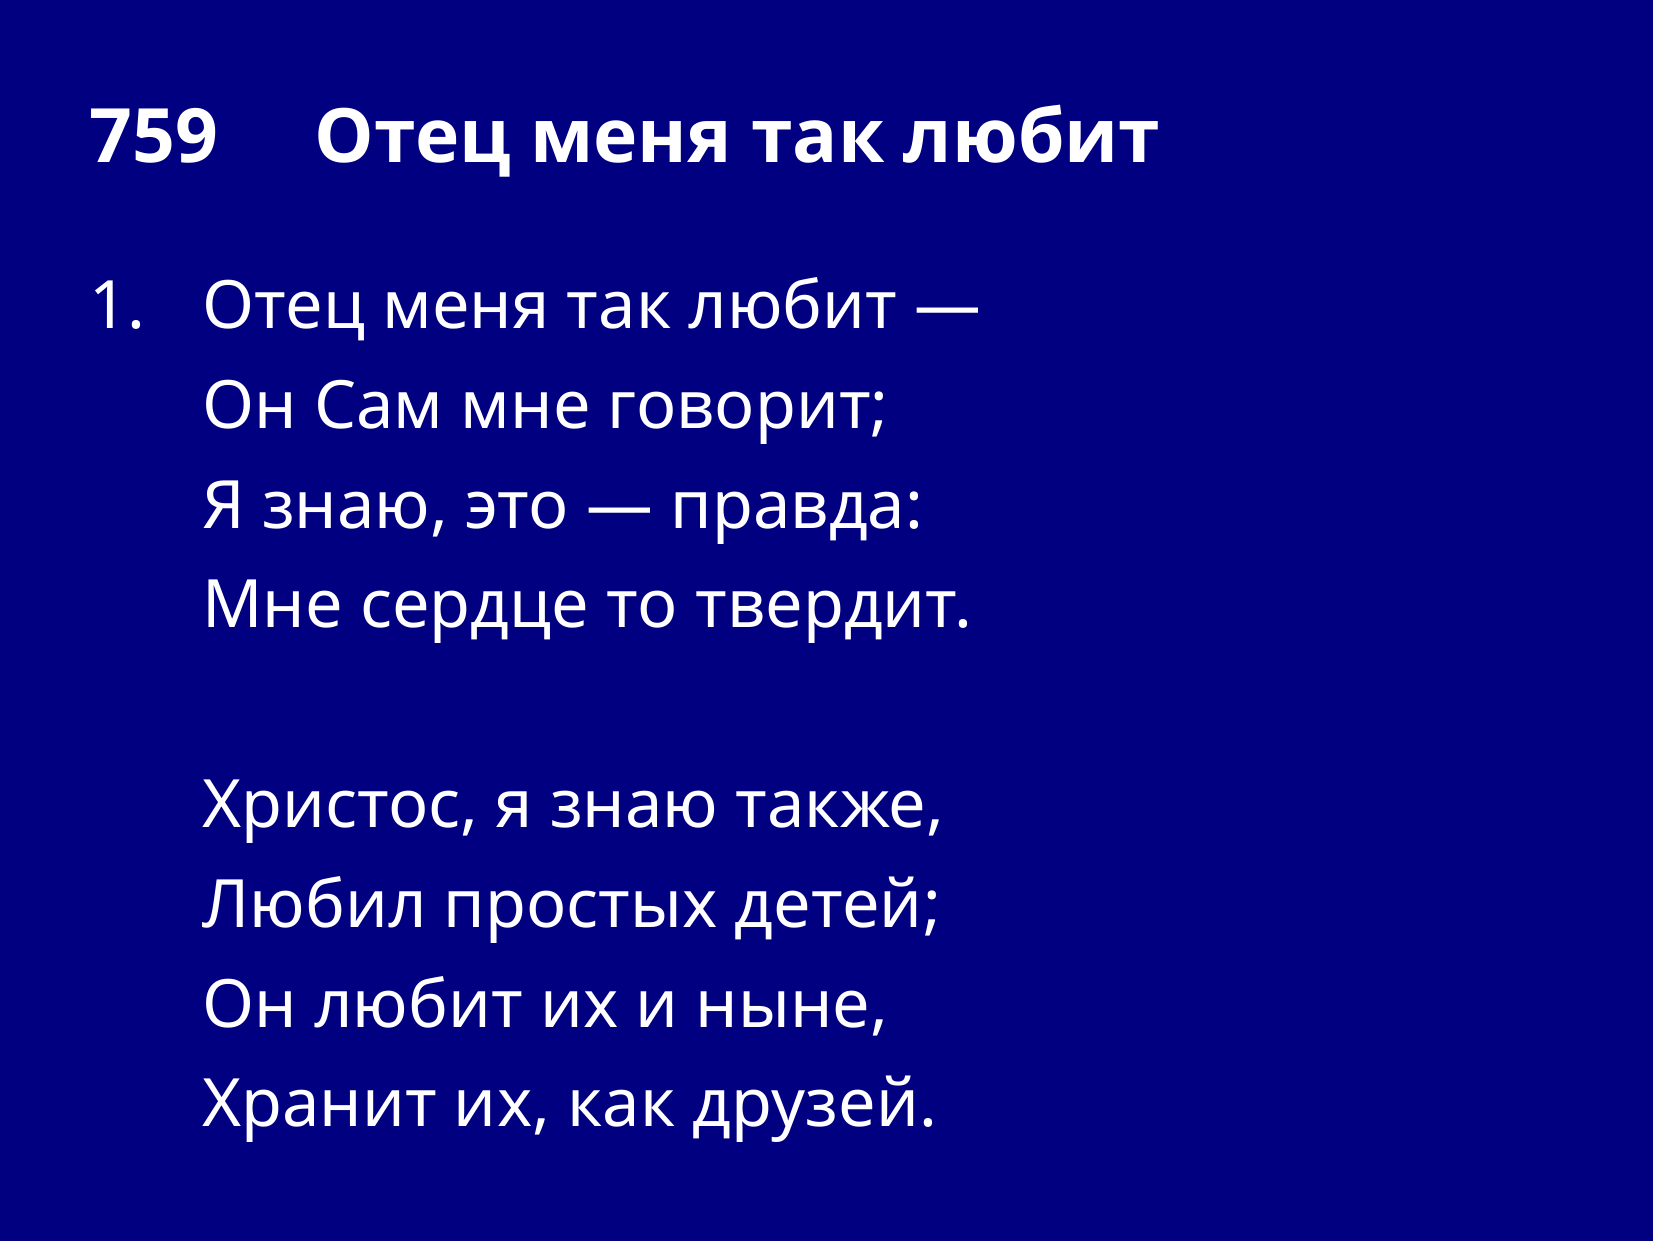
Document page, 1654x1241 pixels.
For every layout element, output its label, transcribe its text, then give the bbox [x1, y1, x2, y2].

text_box 759 Отец меня так любит [75, 75, 1576, 188]
text_box 1. Отец меня так любит — Он Сам мне говорит; Я знаю, это — правда: Мне сердце то твердит. Христос, я знаю также, Любил простых детей; Он любит их и ныне, Хранит их, как друзей. [75, 188, 1576, 1163]
